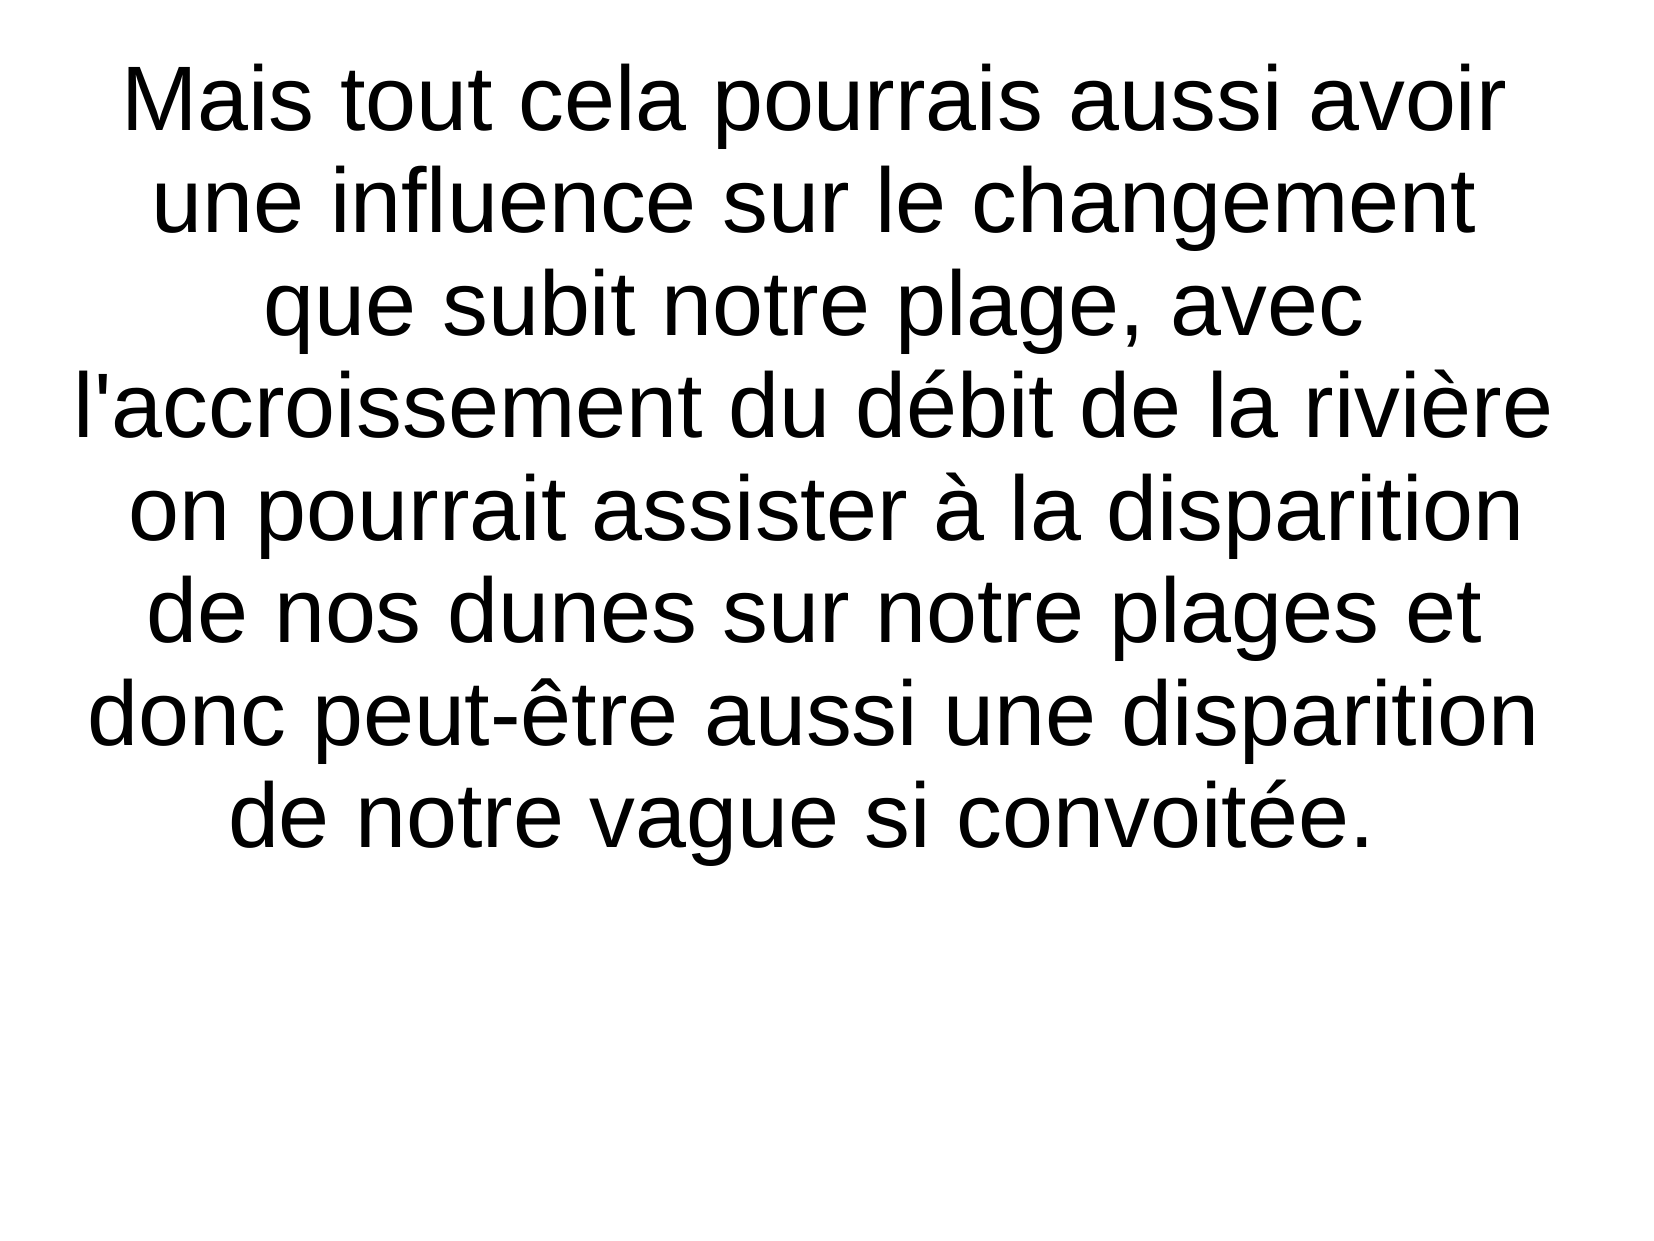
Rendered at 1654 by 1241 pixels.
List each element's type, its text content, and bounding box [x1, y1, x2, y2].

title Mais tout cela pourrais aussi avoir une influence sur le changement que subit notre plage, avec l'accroissement du débit de la rivière on pourrait assister à la disparition de nos dunes sur notre plages et donc peut-être aussi une disparition de notre vague si convoitée. [70, 47, 1559, 868]
